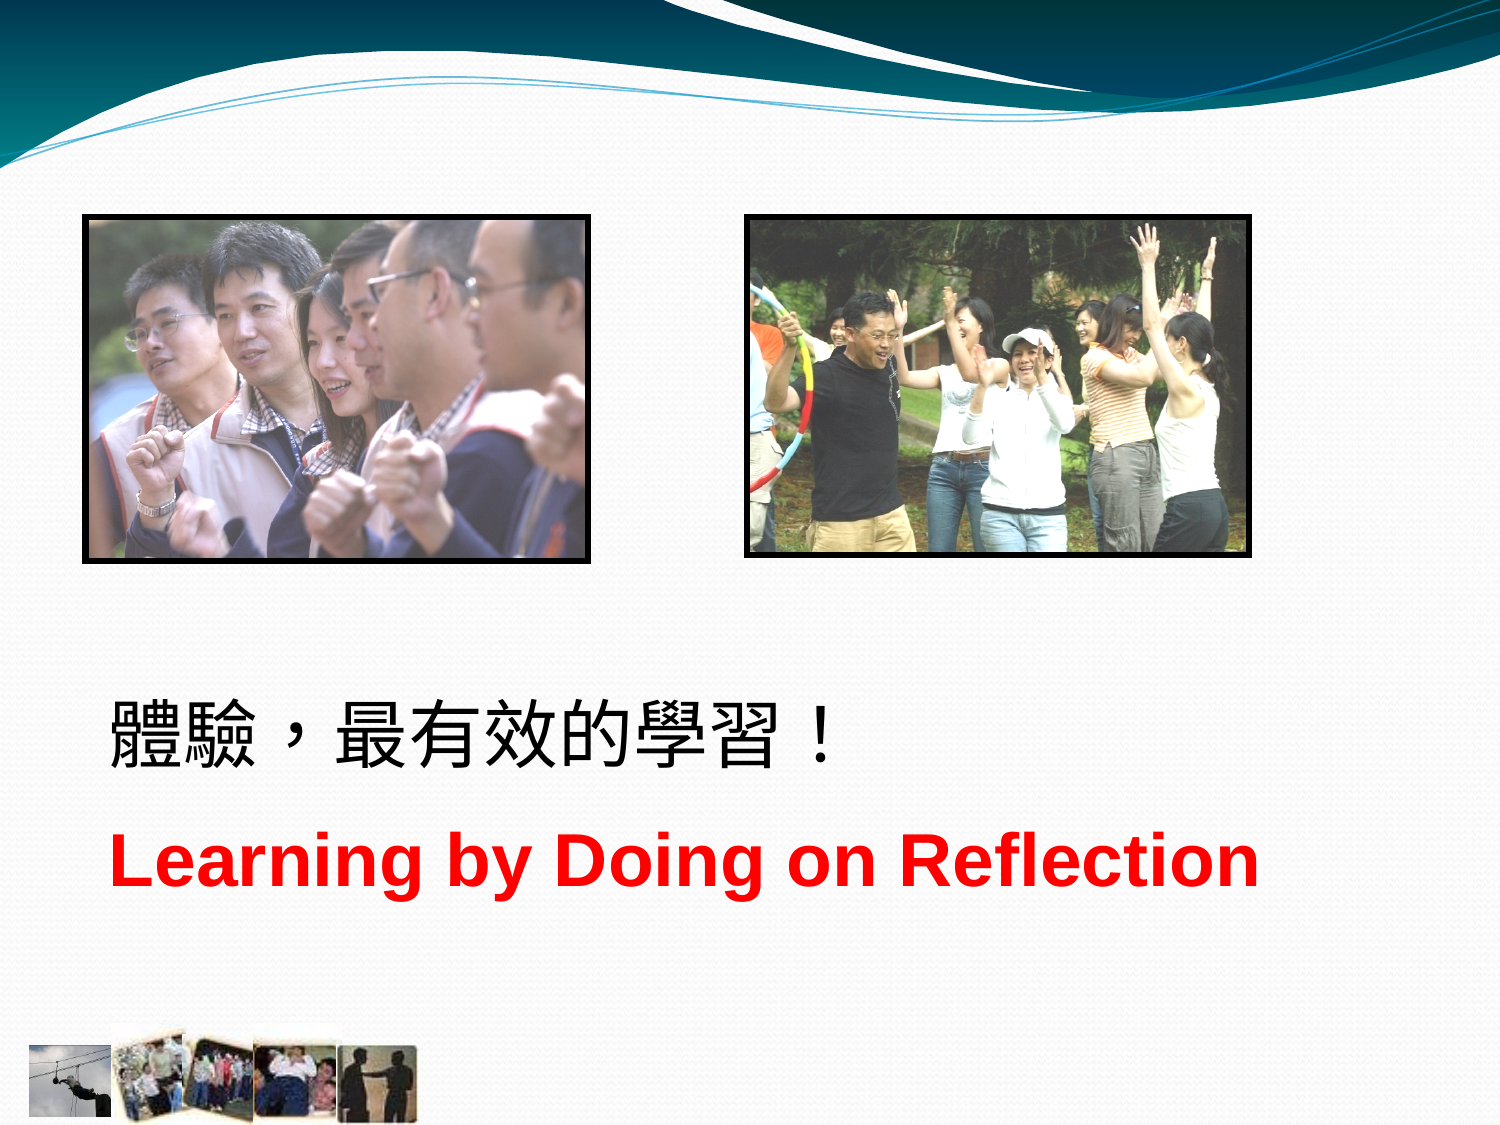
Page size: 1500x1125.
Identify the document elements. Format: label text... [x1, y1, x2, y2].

picture [88, 220, 585, 558]
text_box 體驗，最有效的學習！ Learning by Doing on Reflection [93, 692, 1441, 912]
picture [750, 220, 1247, 552]
